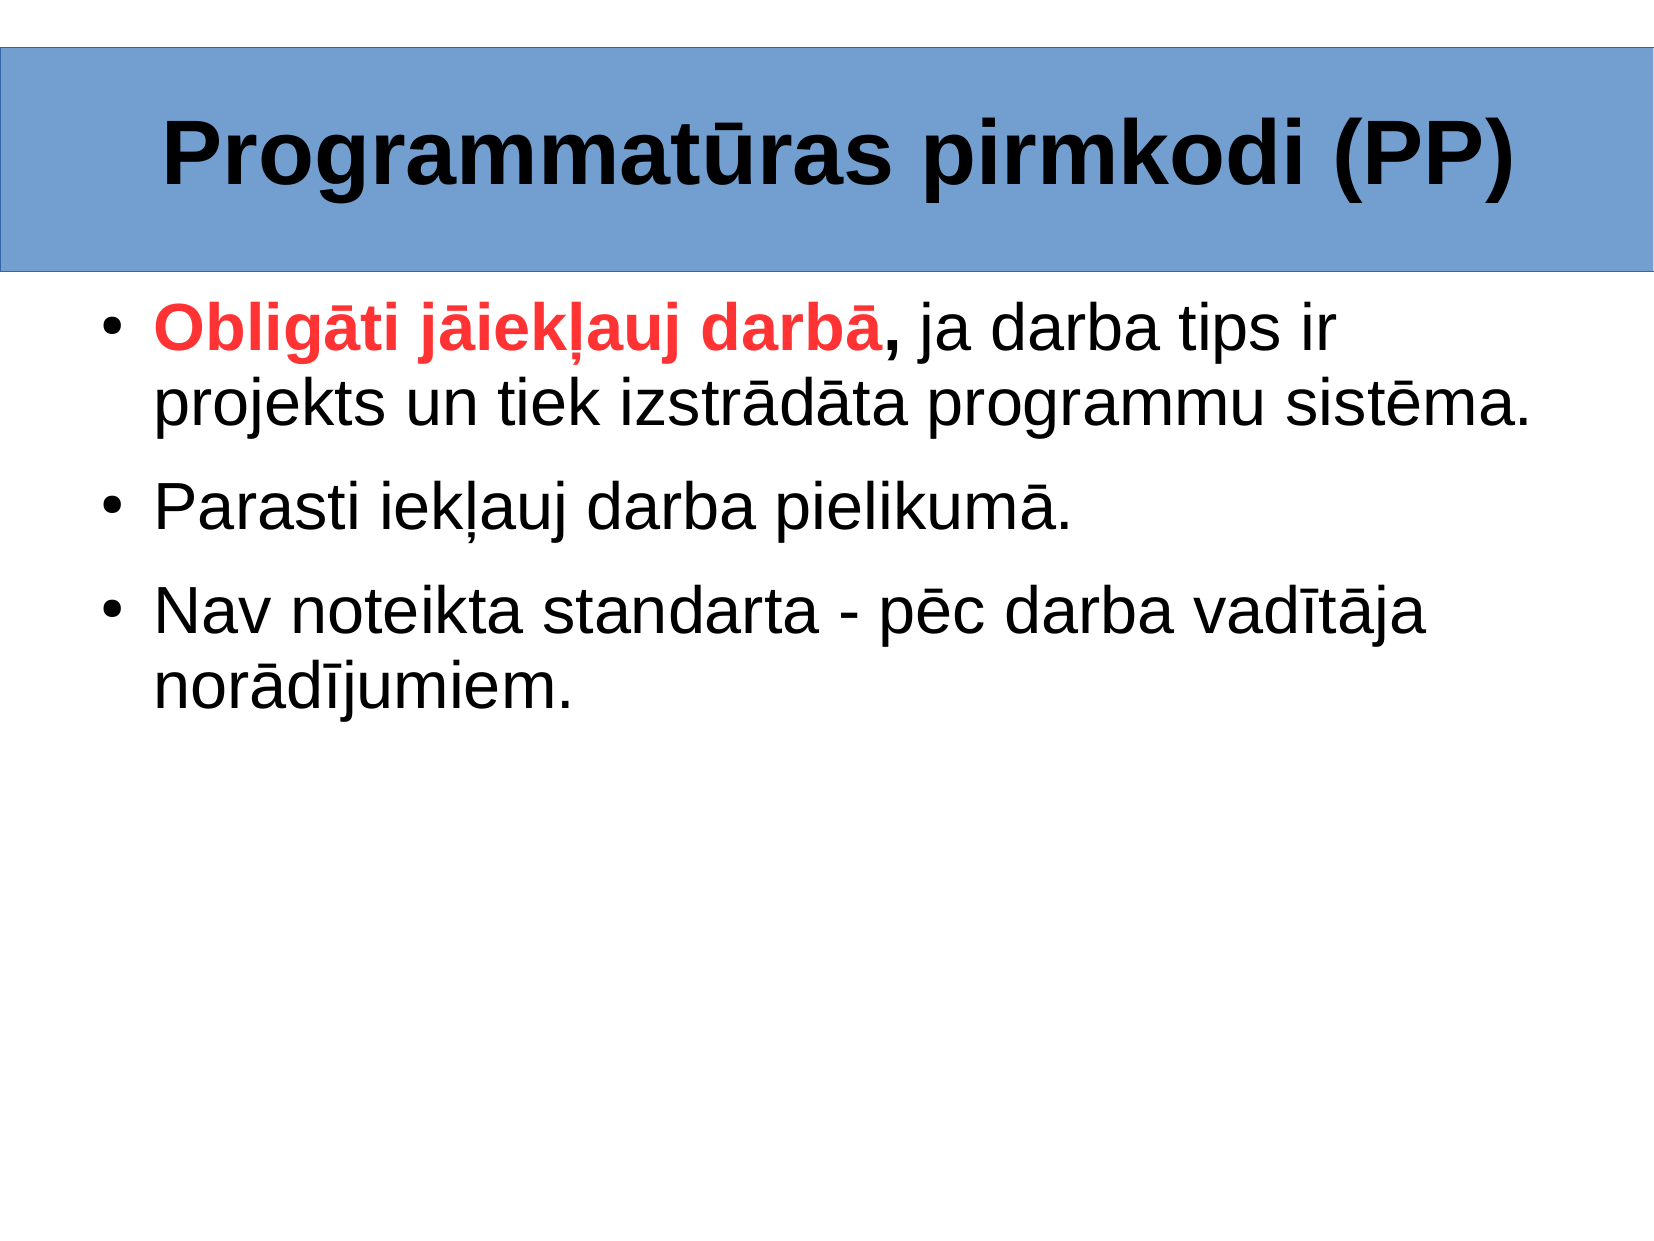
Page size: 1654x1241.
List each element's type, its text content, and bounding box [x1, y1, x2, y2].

text_box [0, 47, 1654, 272]
title Programmatūras pirmkodi (PP) [82, 49, 1571, 257]
list Obligāti jāiekļauj darbā, ja darba tips ir projekts un tiek izstrādāta programmu sistēma. Parasti iekļauj darba pielikumā. Nav noteikta standarta - pēc darba vadītāja norādījumiem. [82, 290, 1571, 1016]
